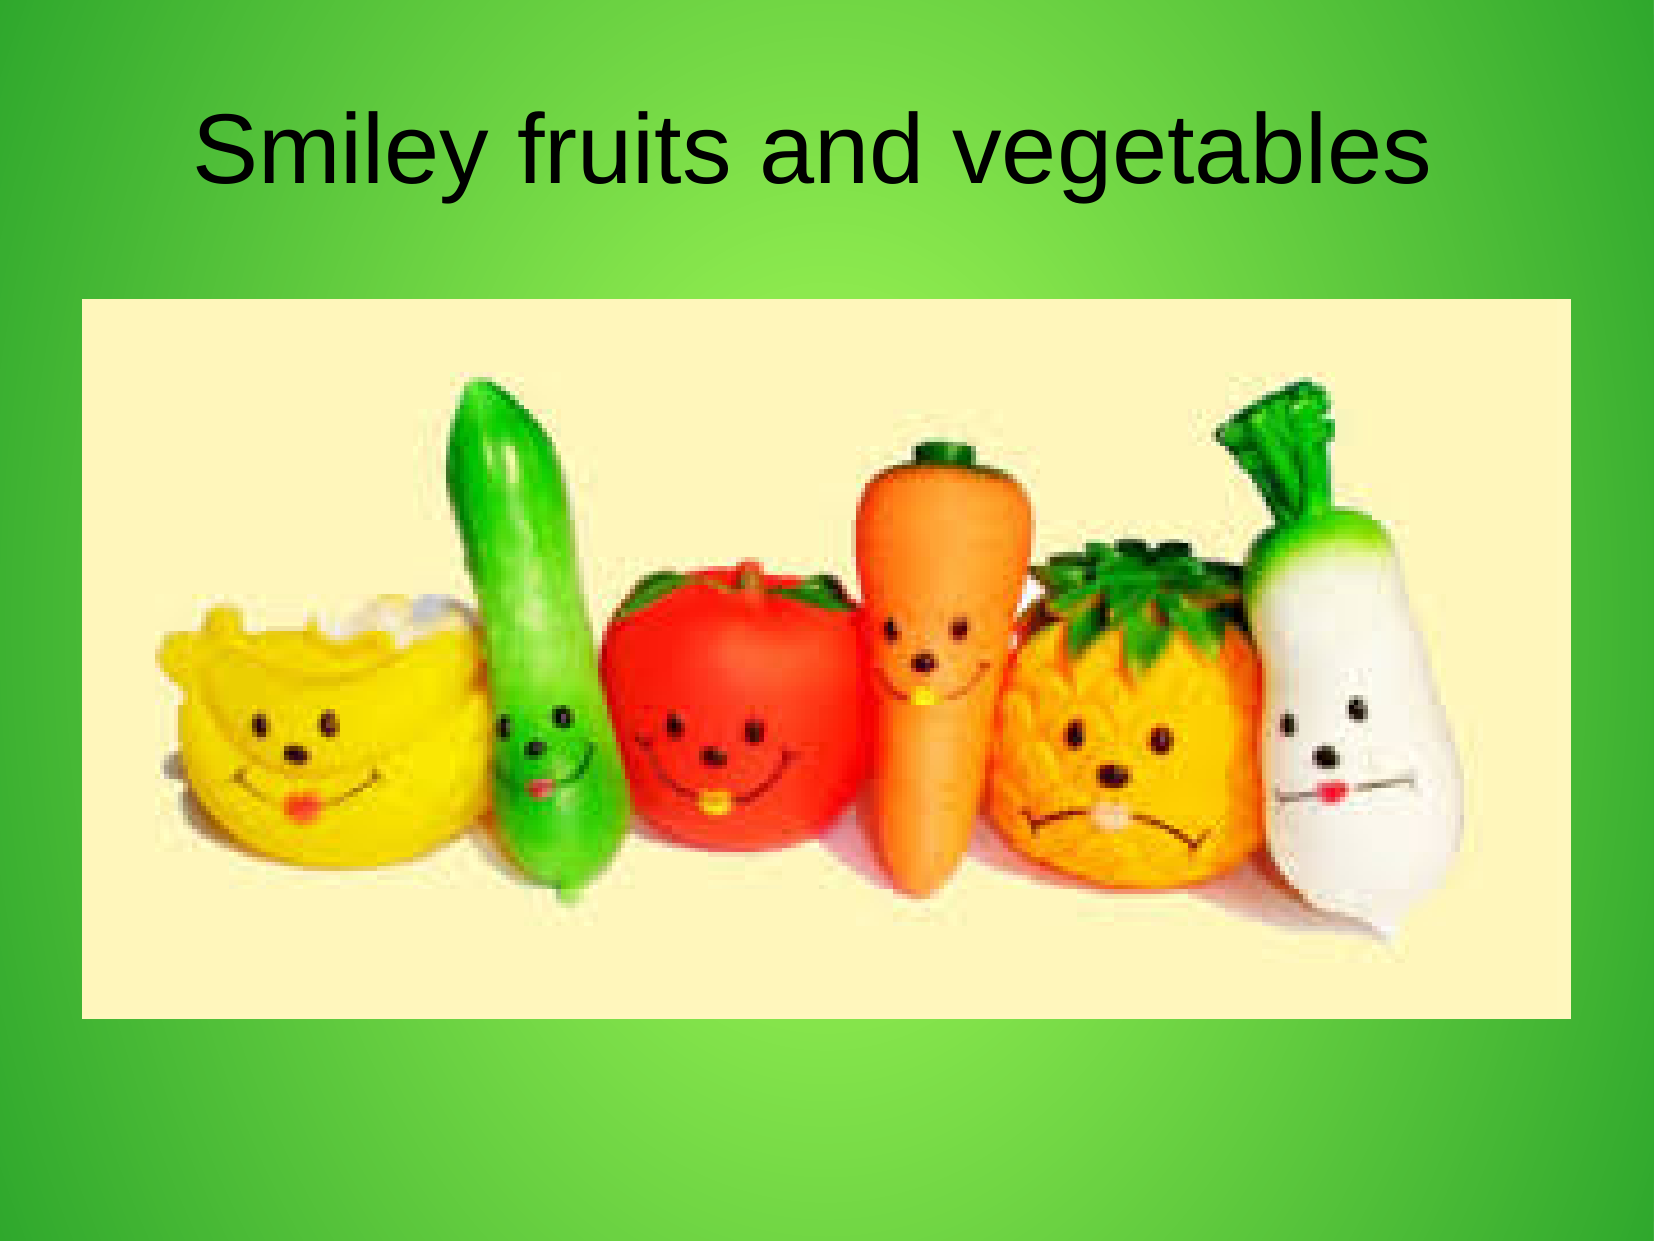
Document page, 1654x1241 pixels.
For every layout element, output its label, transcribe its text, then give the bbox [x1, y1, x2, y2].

title Smiley fruits and vegetables [82, 47, 1571, 252]
picture [82, 299, 1571, 1019]
